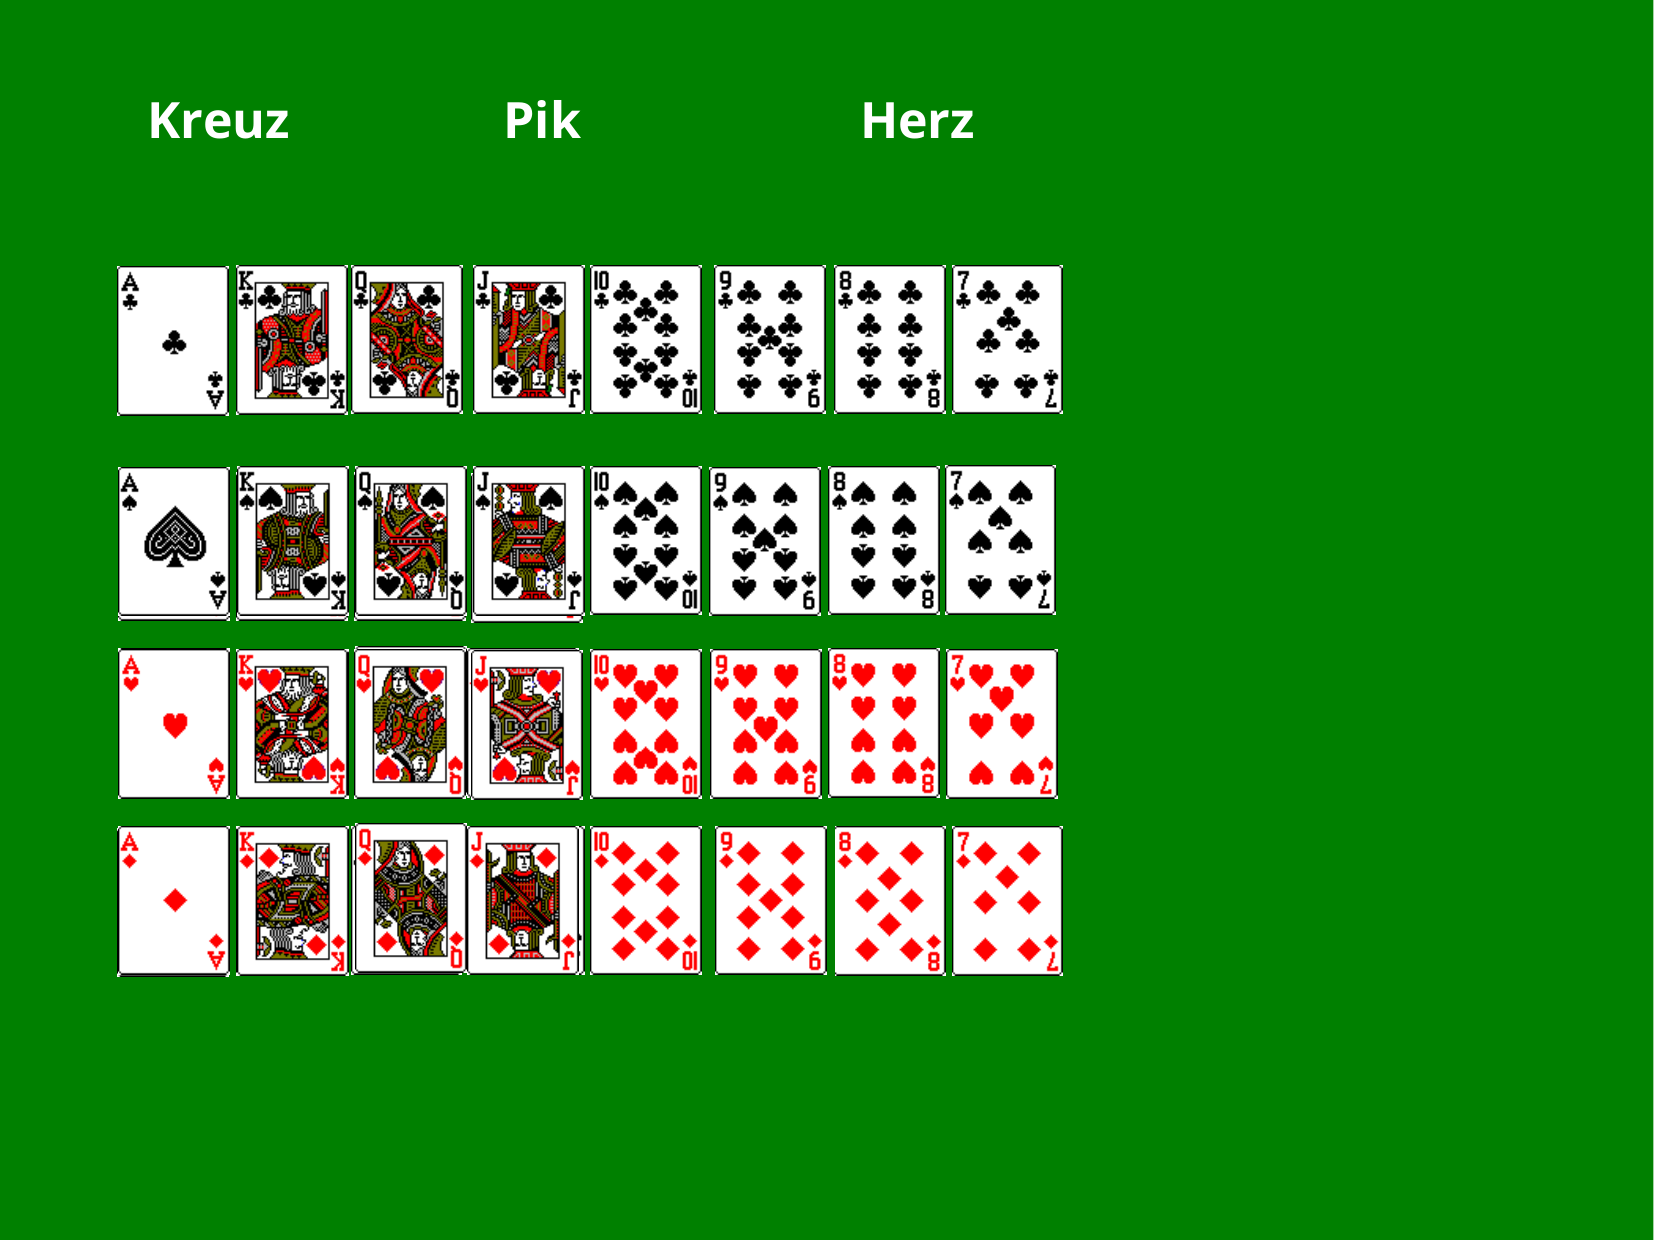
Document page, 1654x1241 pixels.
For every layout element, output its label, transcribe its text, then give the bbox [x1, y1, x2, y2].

picture [236, 466, 349, 621]
picture [710, 649, 822, 799]
picture [715, 826, 827, 975]
picture [590, 265, 702, 414]
picture [351, 265, 463, 414]
picture [946, 649, 1058, 799]
picture [117, 826, 230, 977]
picture [236, 826, 349, 976]
picture [590, 826, 702, 975]
picture [351, 823, 585, 975]
picture [354, 466, 467, 621]
picture [835, 826, 946, 976]
picture [714, 265, 826, 415]
picture [709, 467, 821, 616]
picture [471, 466, 585, 623]
picture [952, 265, 1063, 415]
picture [118, 467, 230, 621]
picture [117, 266, 229, 416]
picture [473, 265, 585, 414]
picture [945, 465, 1056, 615]
picture [354, 646, 583, 800]
text_box Kreuz Pik Herz [147, 88, 1625, 149]
picture [236, 649, 349, 799]
picture [236, 265, 348, 415]
picture [118, 648, 230, 799]
picture [590, 466, 702, 615]
picture [828, 466, 940, 615]
picture [590, 649, 702, 799]
picture [952, 826, 1063, 976]
picture [828, 648, 940, 798]
picture [834, 265, 946, 415]
